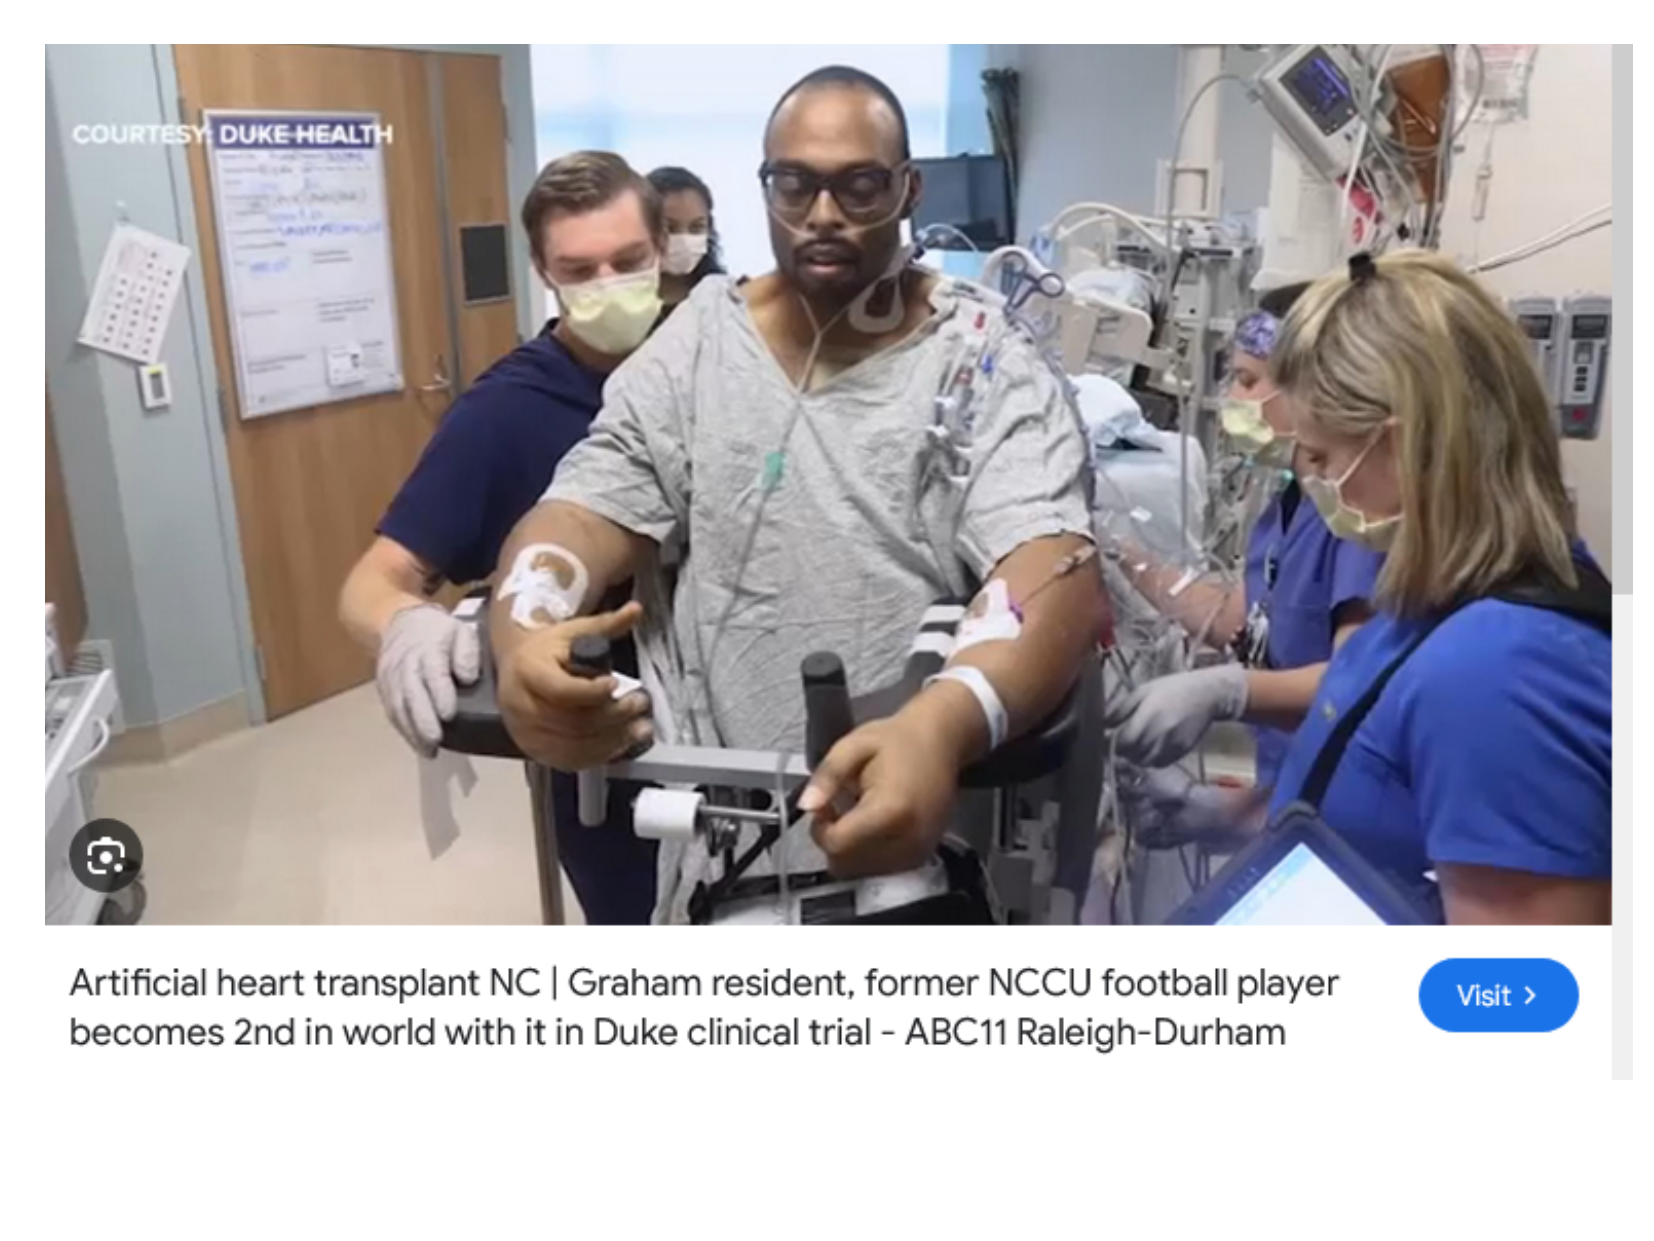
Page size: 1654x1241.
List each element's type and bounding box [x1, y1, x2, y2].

picture [45, 44, 1633, 1081]
